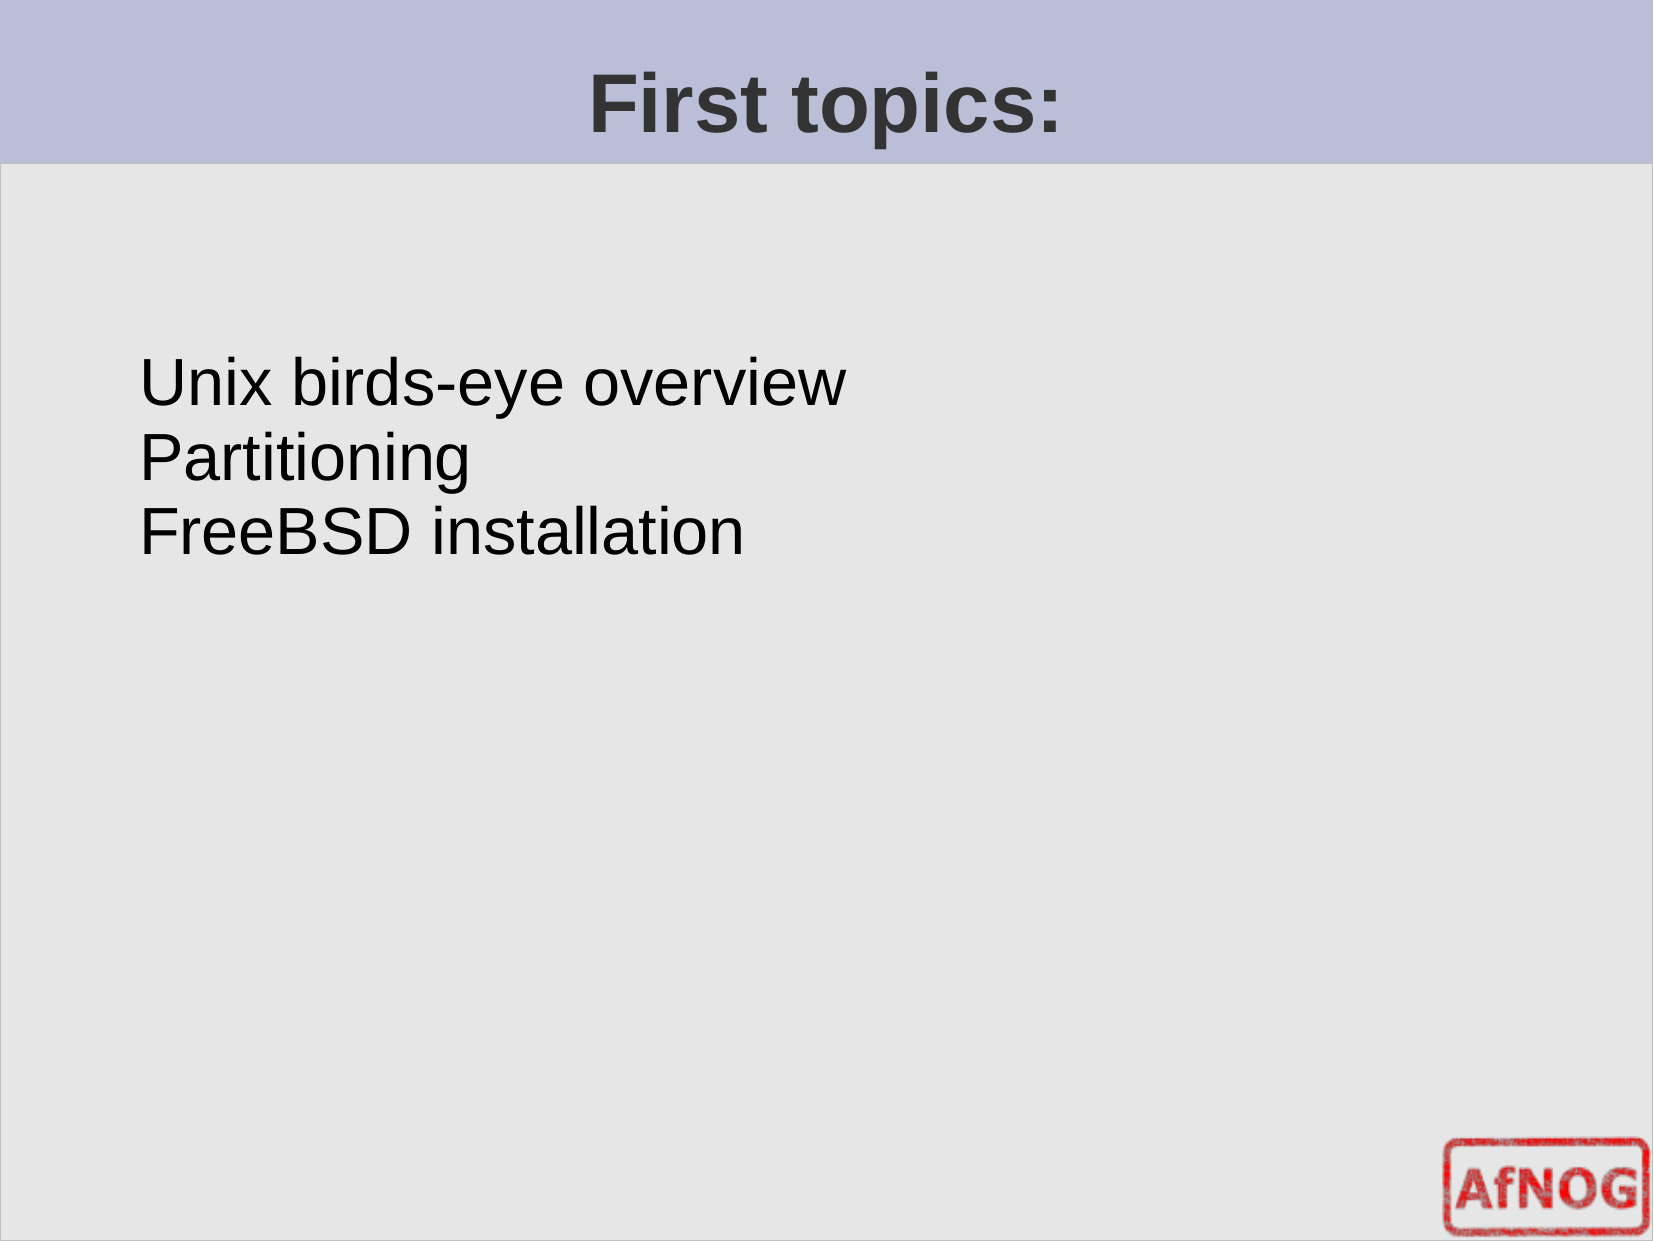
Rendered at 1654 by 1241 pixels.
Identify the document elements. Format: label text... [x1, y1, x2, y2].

list Unix birds-eye overview Partitioning FreeBSD installation [121, 344, 1534, 1127]
title First topics: [0, 0, 1653, 208]
picture [1441, 1135, 1653, 1241]
